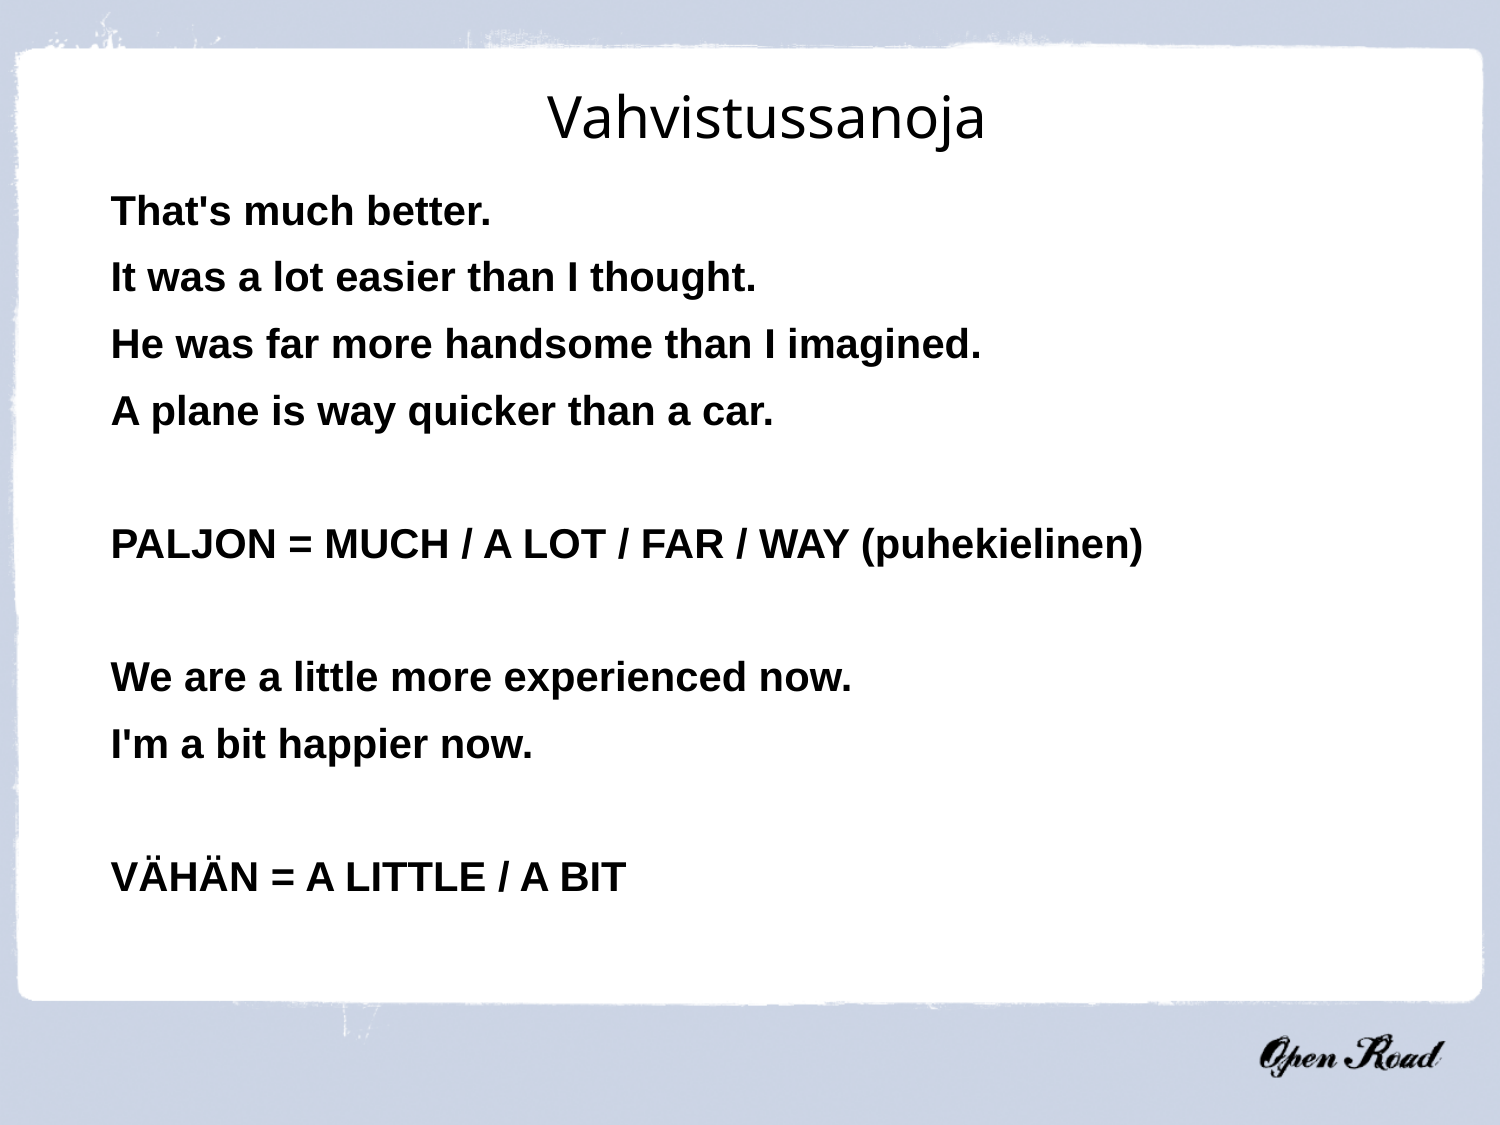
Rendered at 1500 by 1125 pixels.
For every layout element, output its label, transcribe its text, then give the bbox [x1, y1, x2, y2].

text_box That's much better. It was a lot easier than I thought. He was far more handsome than I imagined. A plane is way quicker than a car. PALJON = MUCH / A LOT / FAR / WAY (puhekielinen) We are a little more experienced now. I'm a bit happier now. VÄHÄN = A LITTLE / A BIT [94, 175, 1430, 922]
text_box Vahvistussanoja [472, 72, 1063, 229]
